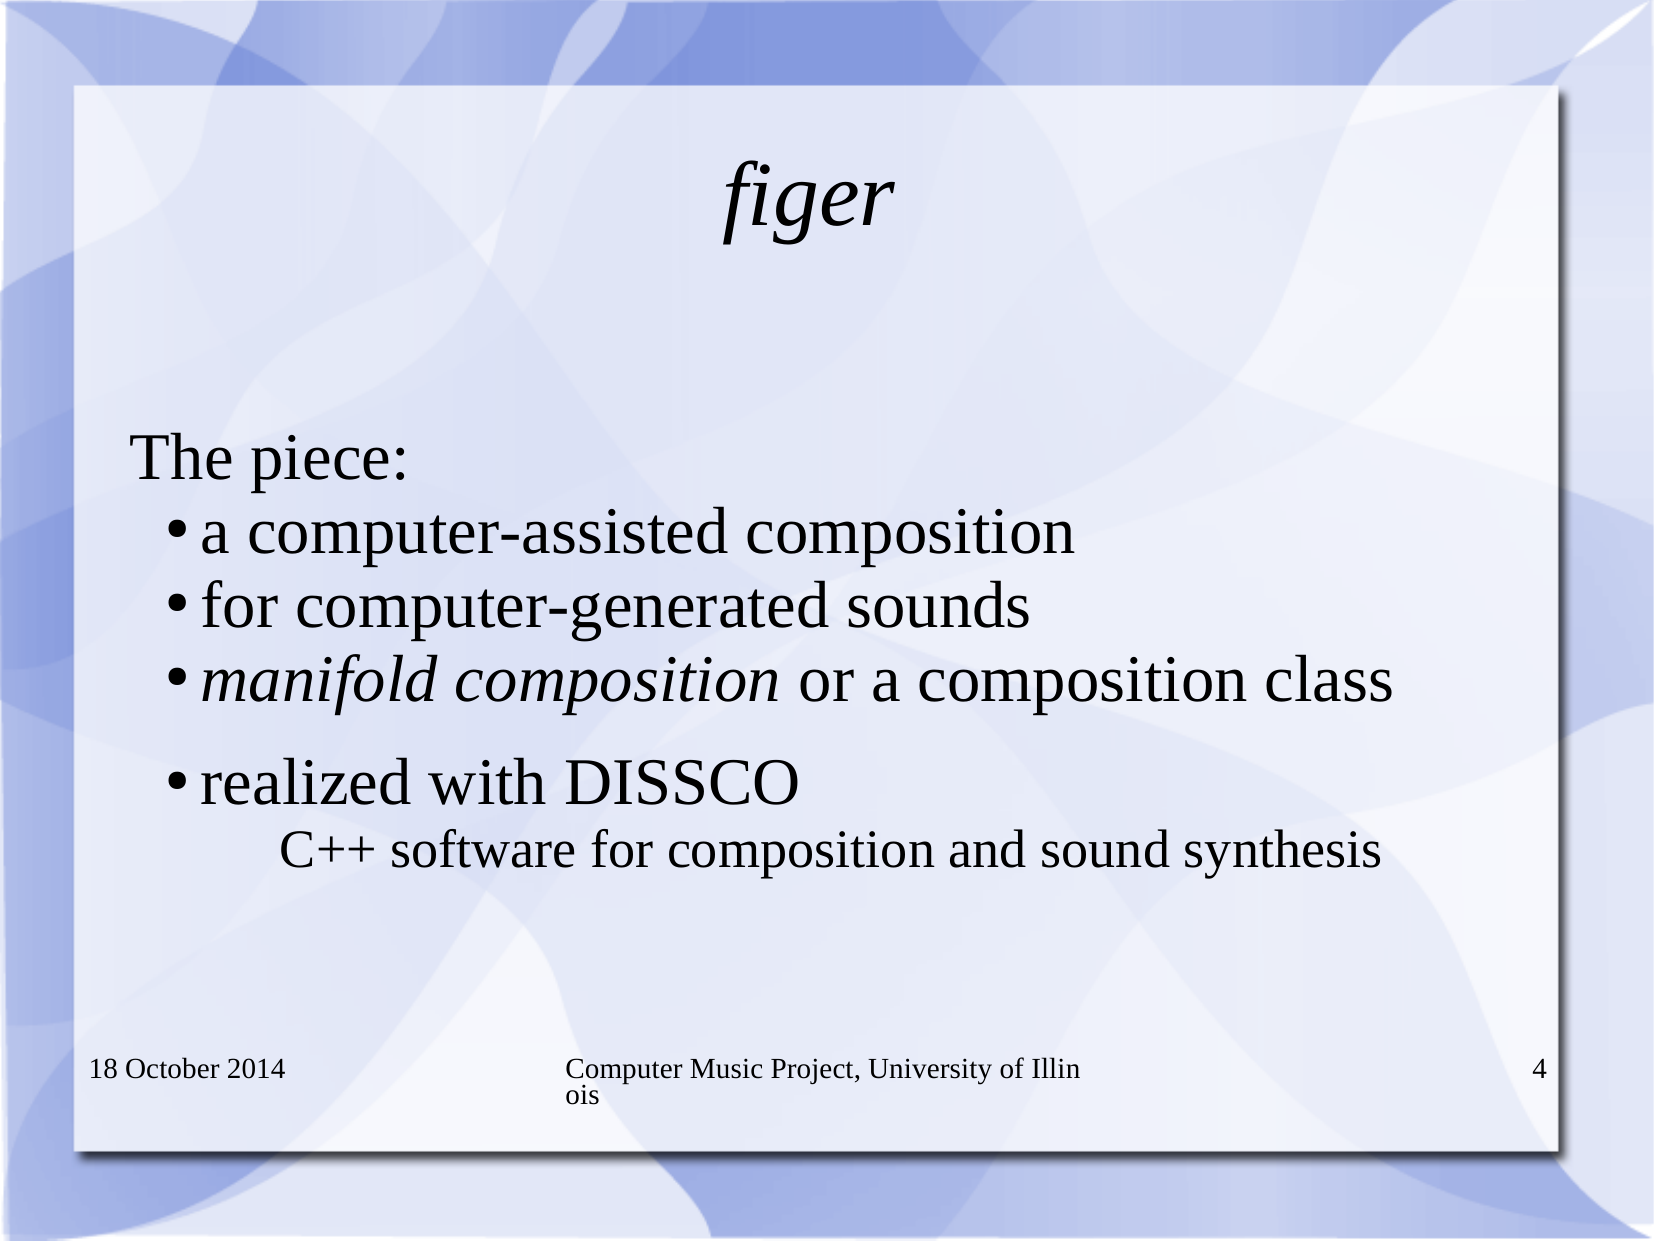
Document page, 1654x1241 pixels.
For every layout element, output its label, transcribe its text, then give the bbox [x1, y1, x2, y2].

picture [0, 0, 1654, 1241]
subtitle The piece: a computer-assisted composition for computer-generated sounds manifold composition or a composition class realized with DISSCO C++ software for composition and sound synthesis [129, 332, 1538, 968]
title figer [82, 98, 1536, 291]
